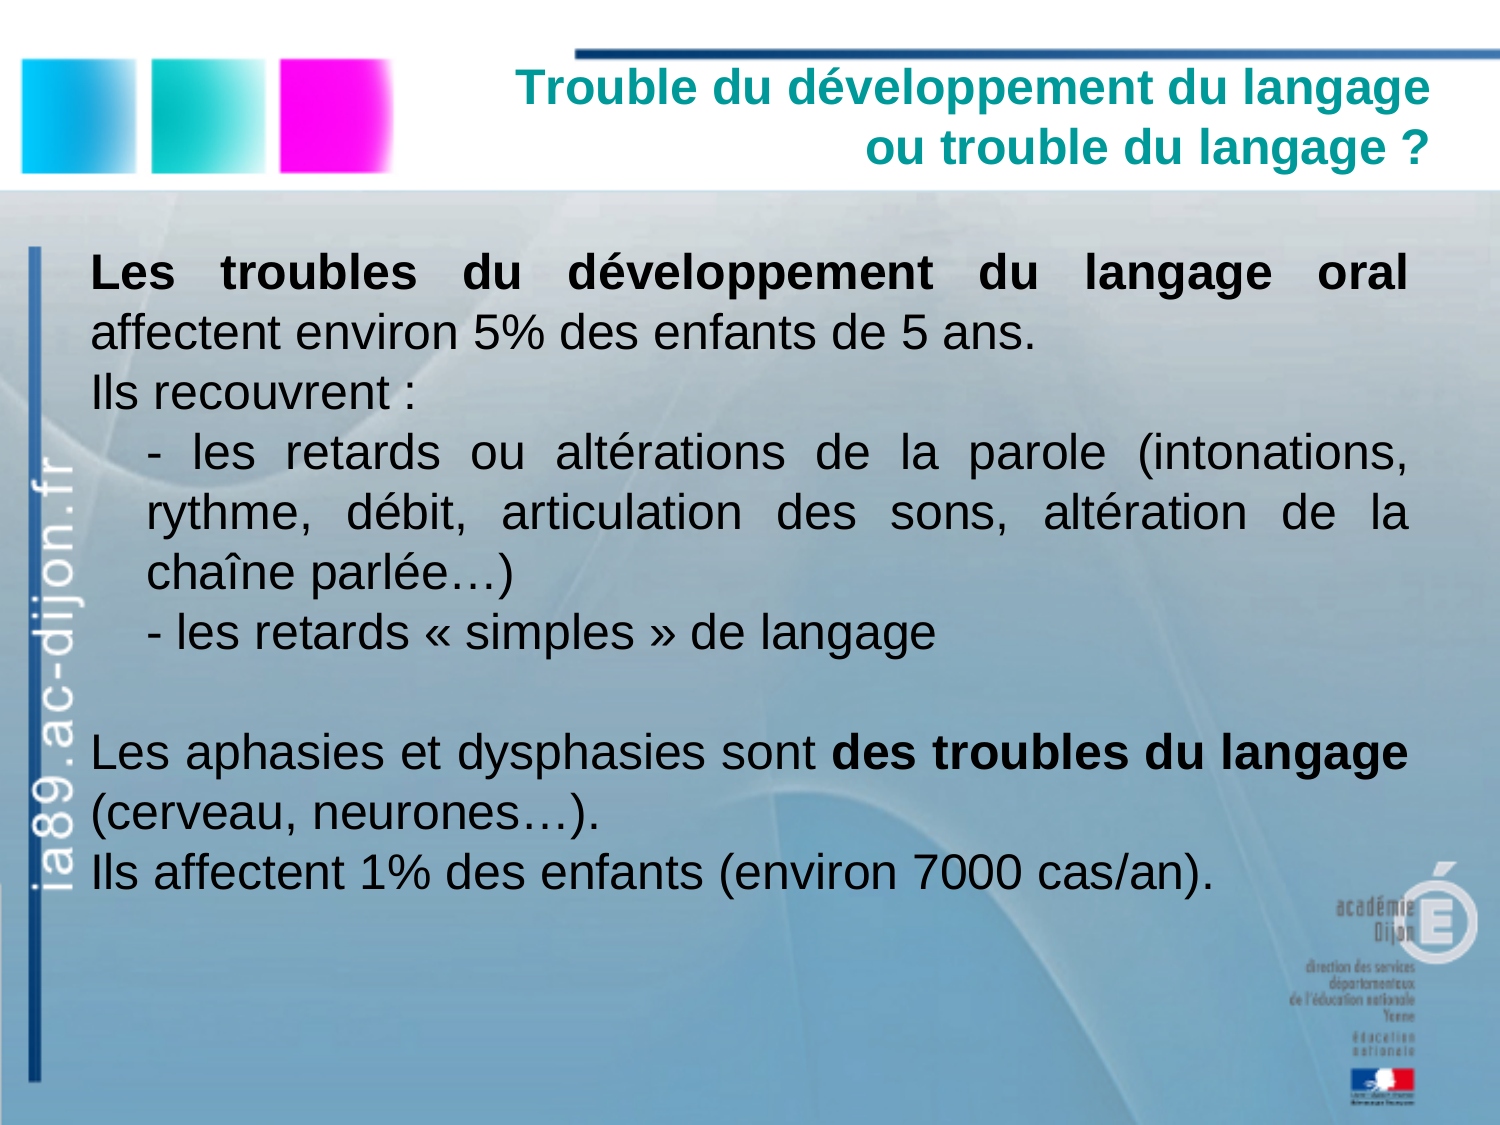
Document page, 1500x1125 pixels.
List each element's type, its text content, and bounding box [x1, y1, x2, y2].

picture [0, 0, 1500, 1125]
list Les troubles du développement du langage oral affectent environ 5% des enfants de 5 ans. Ils recouvrent : - les retards ou altérations de la parole (intonations, rythme, débit, articulation des sons, altération de la chaîne parlée…) - les retards « simples » de langage Les aphasies et dysphasies sont des troubles du langage (cerveau, neurones…). Ils affectent 1% des enfants (environ 7000 cas/an). [75, 231, 1426, 1059]
title Trouble du développement du langage ou trouble du langage ? [413, 47, 1447, 183]
